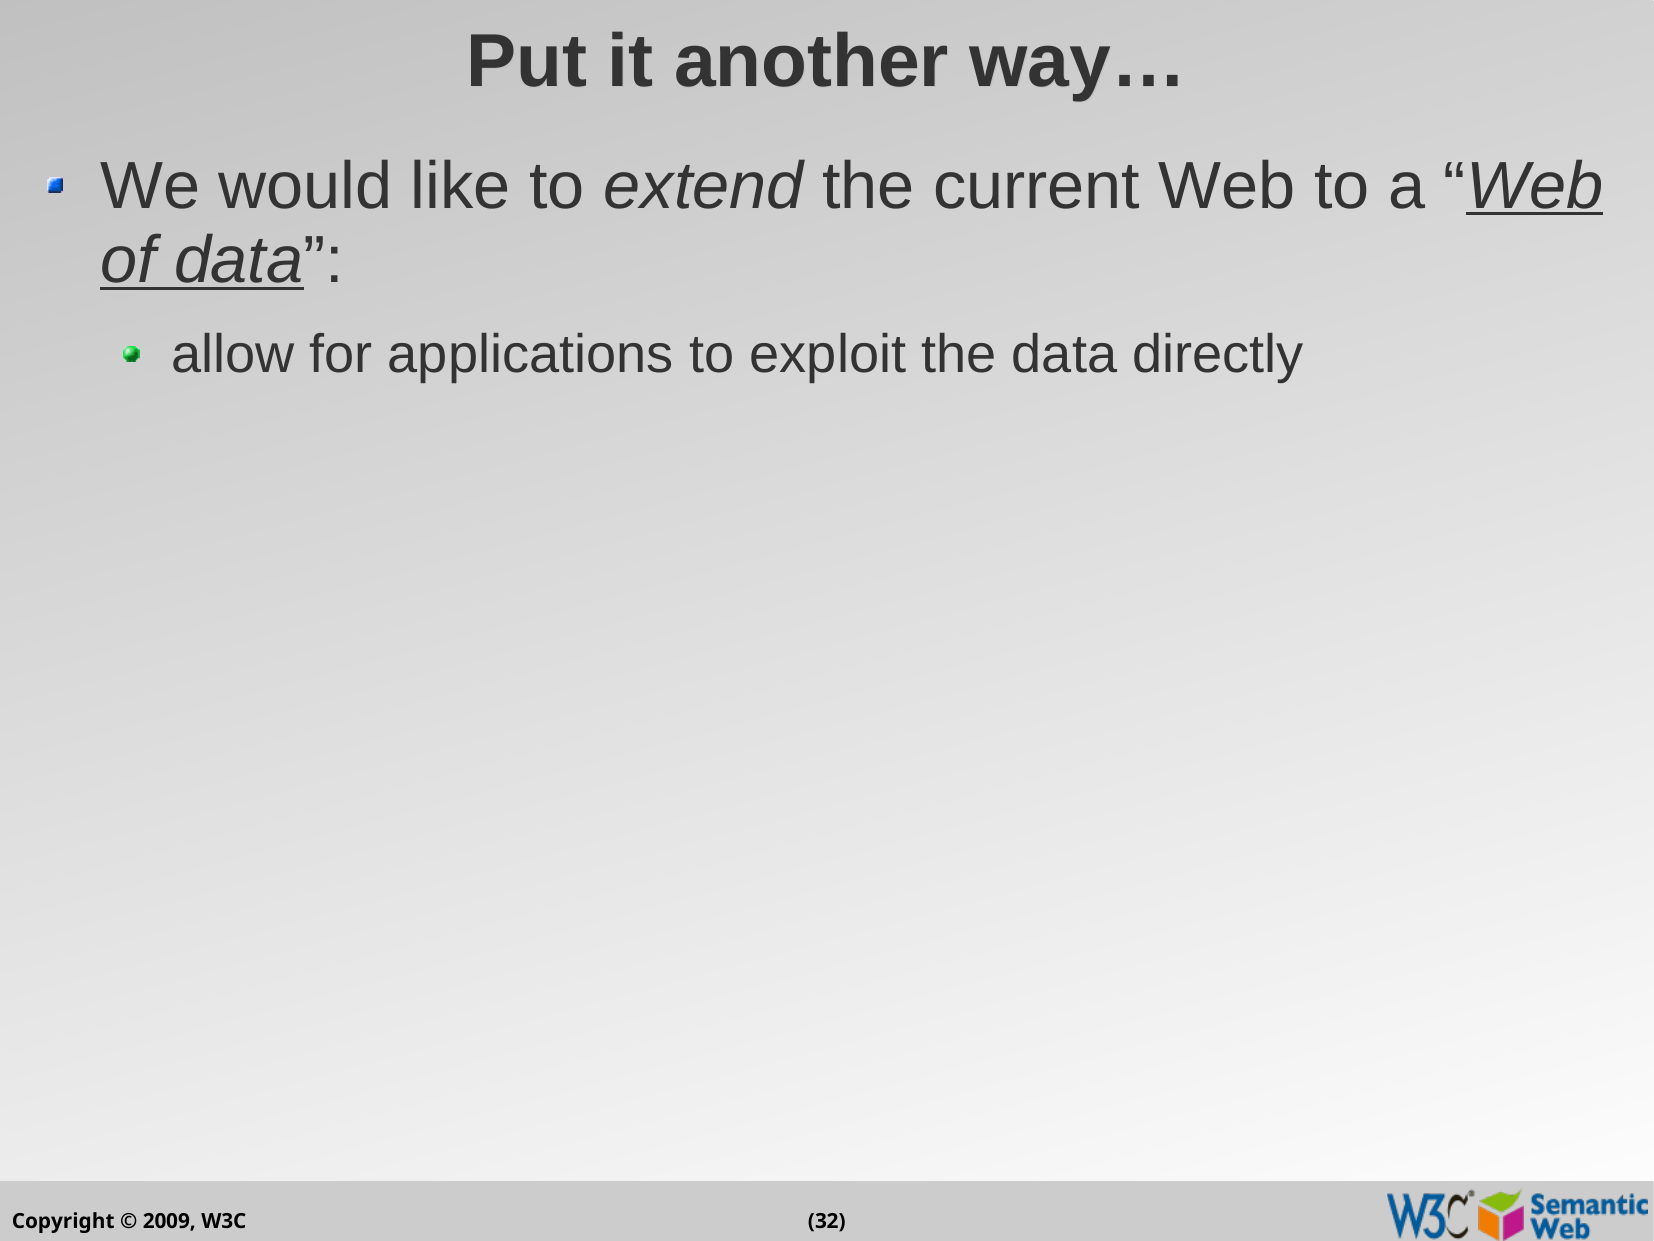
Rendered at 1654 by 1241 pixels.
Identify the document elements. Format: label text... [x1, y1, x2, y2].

title Put it another way… [0, 0, 1654, 119]
picture [1387, 1187, 1648, 1241]
list We would like to extend the current Web to a “Web of data”: allow for applications to exploit the data directly [29, 147, 1624, 1134]
